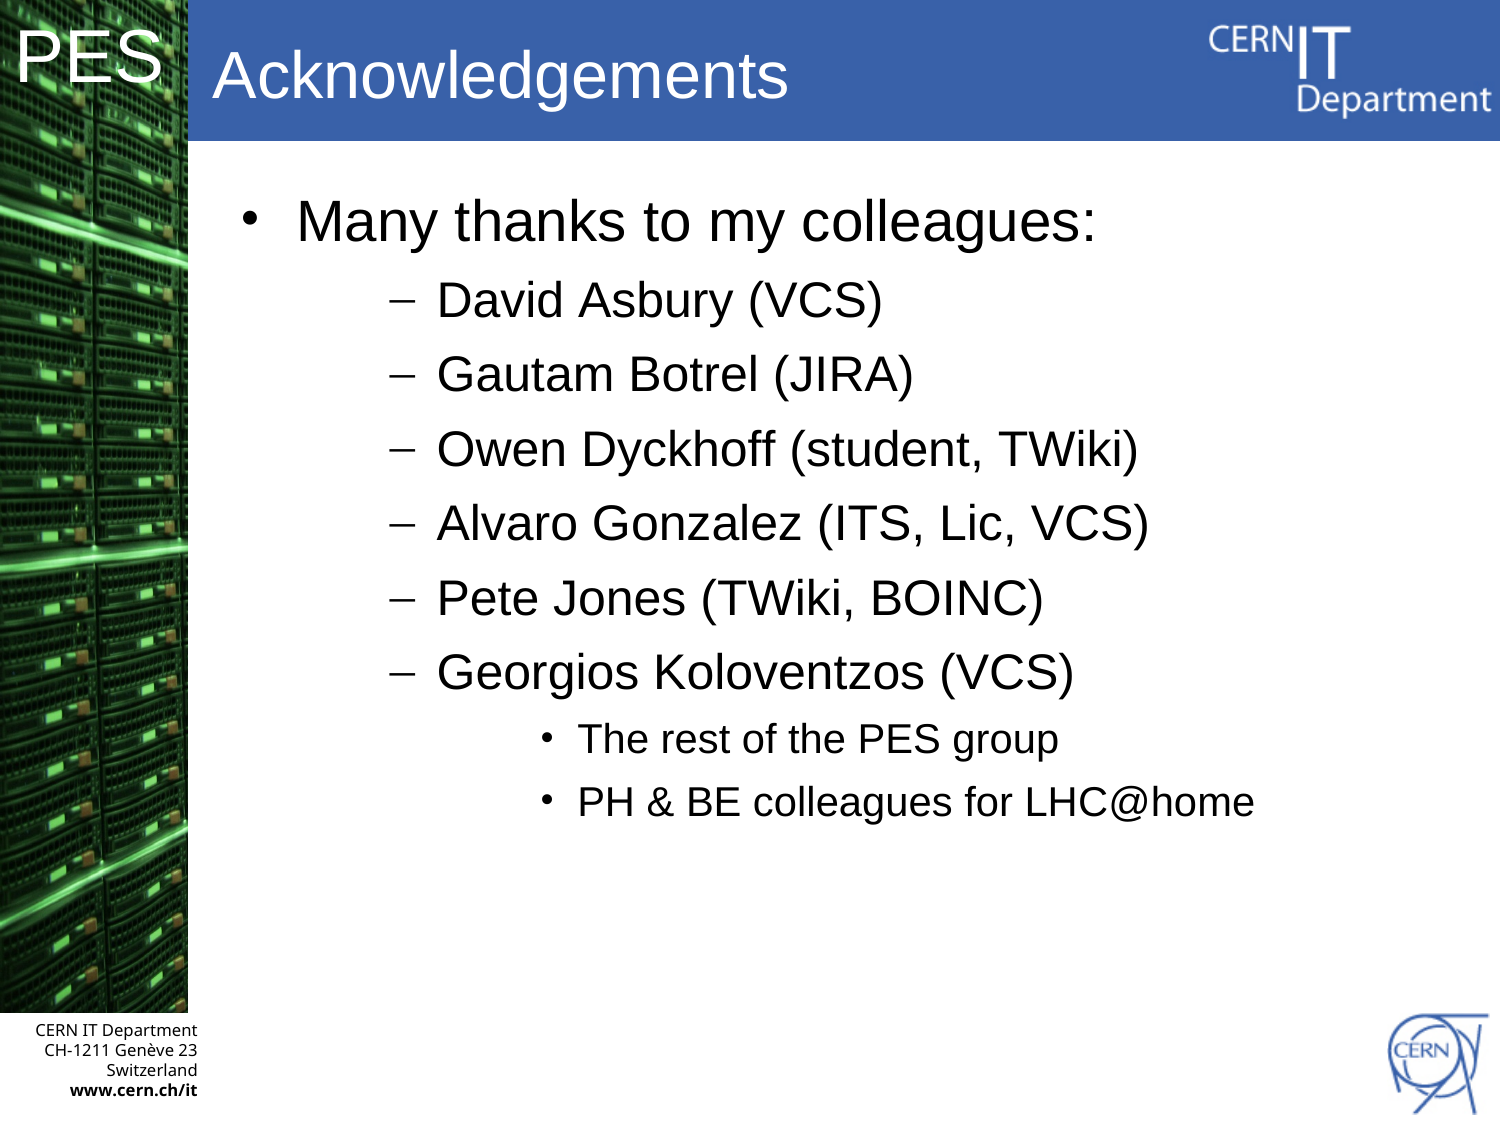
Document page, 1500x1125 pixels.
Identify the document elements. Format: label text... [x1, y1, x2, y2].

list Many thanks to my colleagues: David Asbury (VCS) Gautam Botrel (JIRA) Owen Dyckhoff (student, TWiki) Alvaro Gonzalez (ITS, Lic, VCS) Pete Jones (TWiki, BOINC) Georgios Koloventzos (VCS) The rest of the PES group PH & BE colleagues for LHC@home [225, 174, 1462, 933]
picture [0, 0, 212, 1013]
picture [1125, 0, 1500, 141]
picture [1387, 1012, 1490, 1115]
title Acknowledgements [212, 0, 1125, 160]
